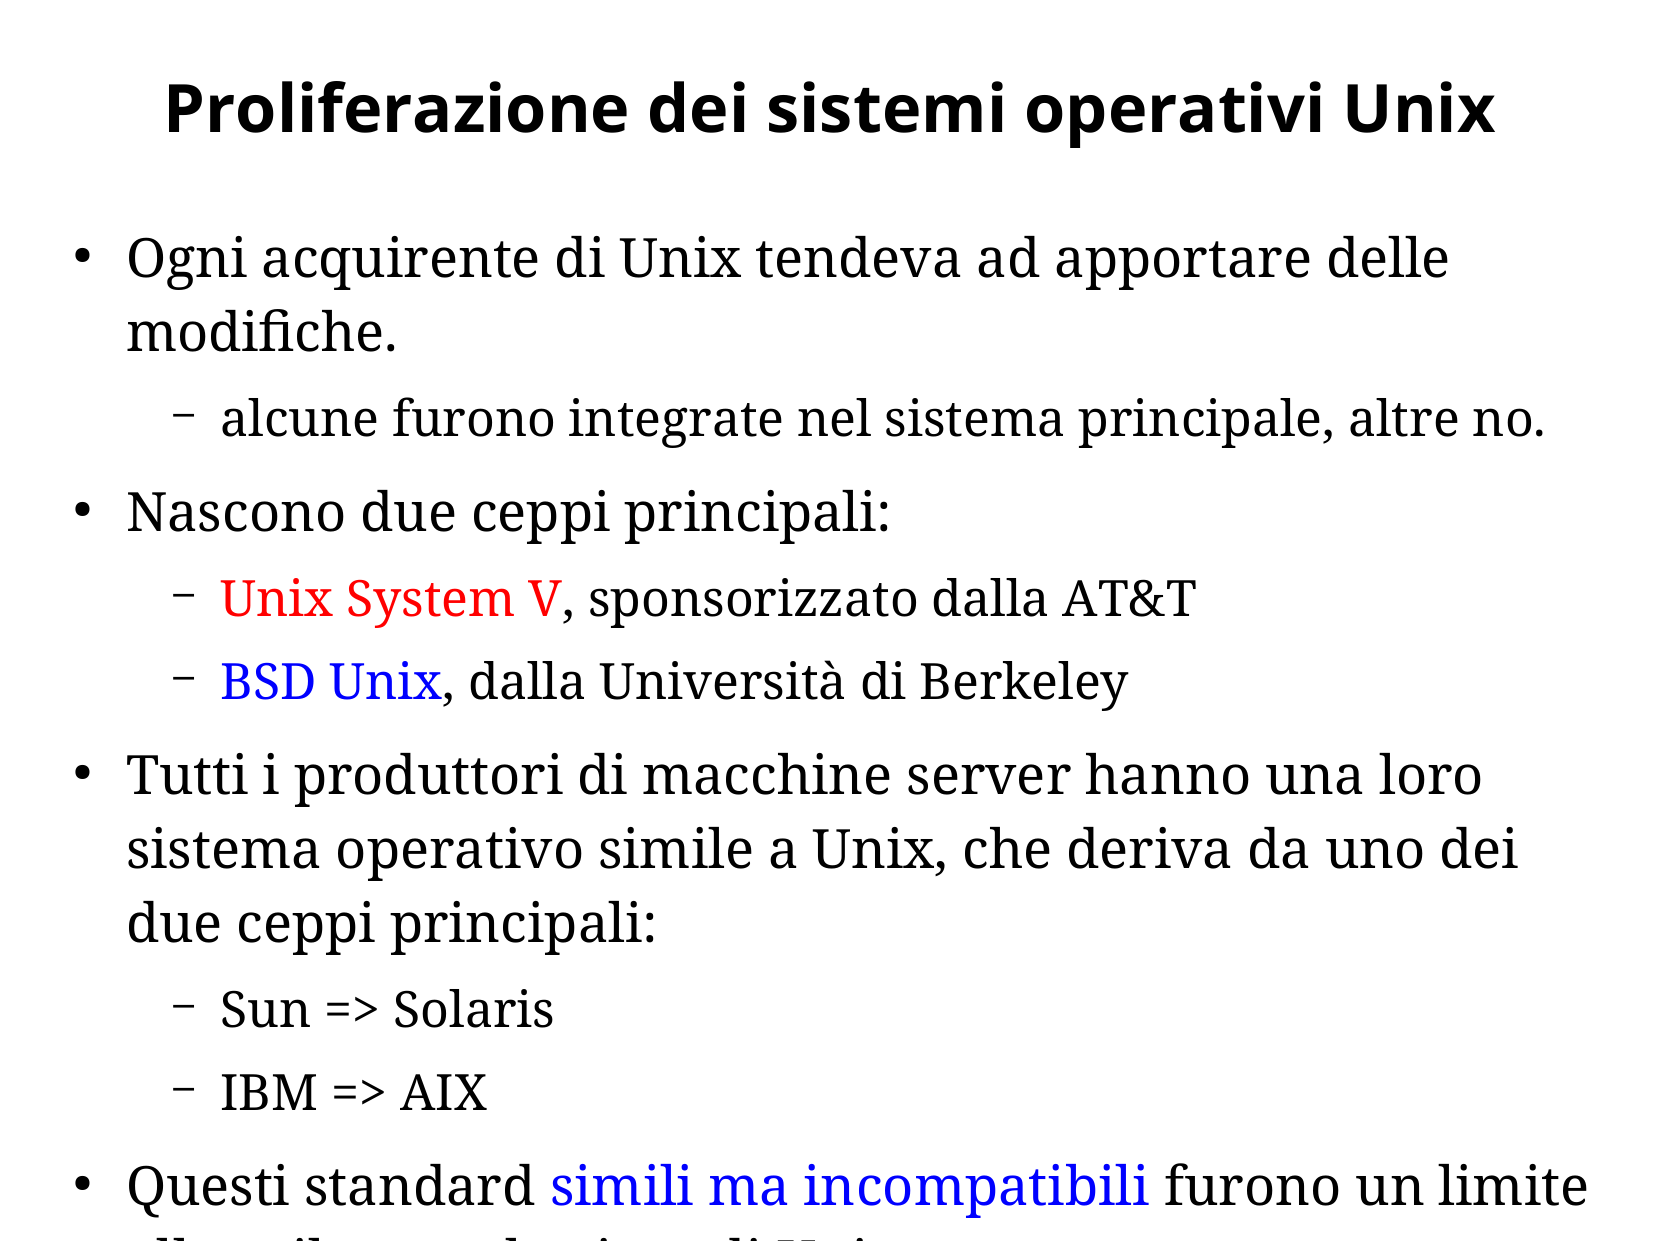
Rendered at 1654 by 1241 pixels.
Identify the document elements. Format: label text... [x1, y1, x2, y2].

list Ogni acquirente di Unix tendeva ad apportare delle modifiche. alcune furono integrate nel sistema principale, altre no. Nascono due ceppi principali: Unix System V, sponsorizzato dalla AT&T BSD Unix, dalla Università di Berkeley Tutti i produttori di macchine server hanno una loro sistema operativo simile a Unix, che deriva da uno dei due ceppi principali: Sun => Solaris IBM => AIX Questi standard simili ma incompatibili furono un limite allo sviluppo ulteriore di Unix. [55, 219, 1605, 1179]
title Proliferazione dei sistemi operativi Unix [52, 42, 1608, 173]
